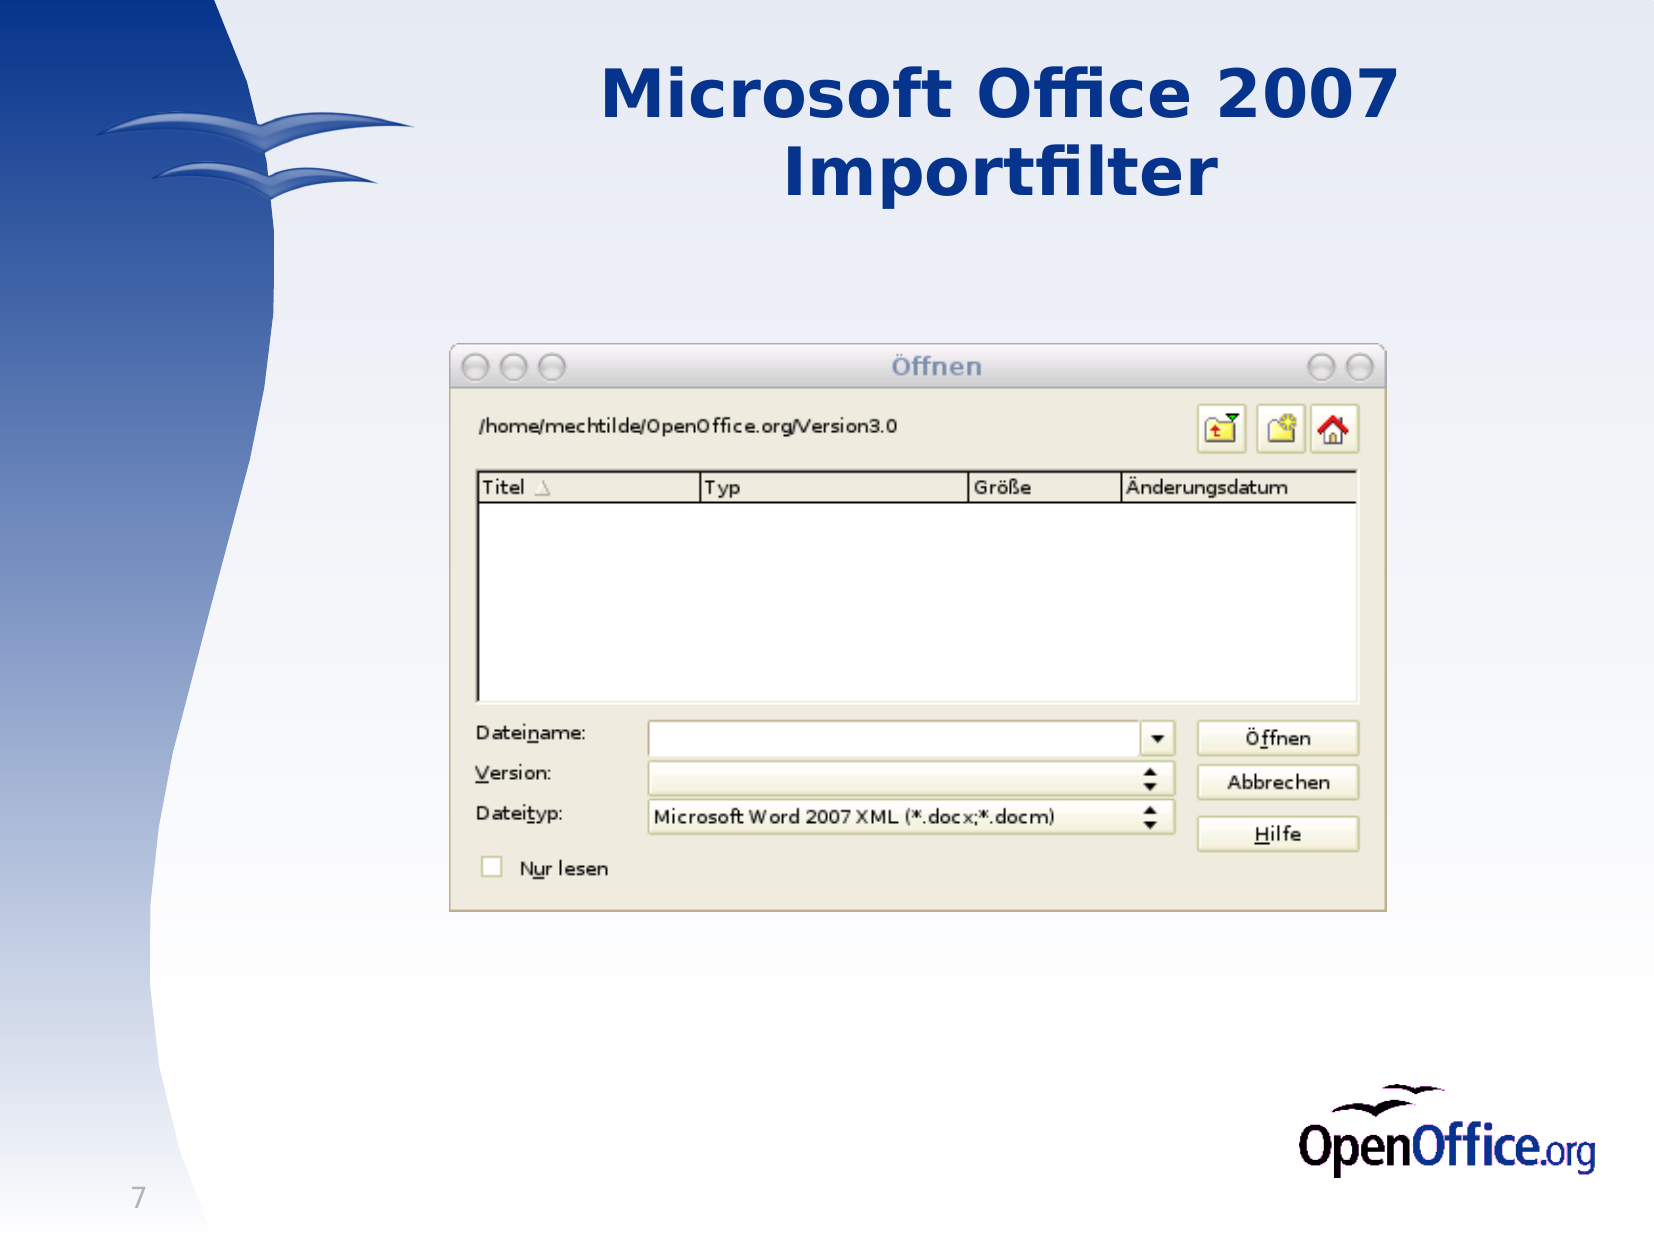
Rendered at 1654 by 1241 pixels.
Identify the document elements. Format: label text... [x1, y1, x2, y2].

title Microsoft Office 2007 Importfilter [436, 55, 1565, 211]
chart [295, 236, 1565, 1034]
picture [95, 100, 416, 162]
picture [1299, 1084, 1595, 1178]
picture [152, 161, 379, 201]
